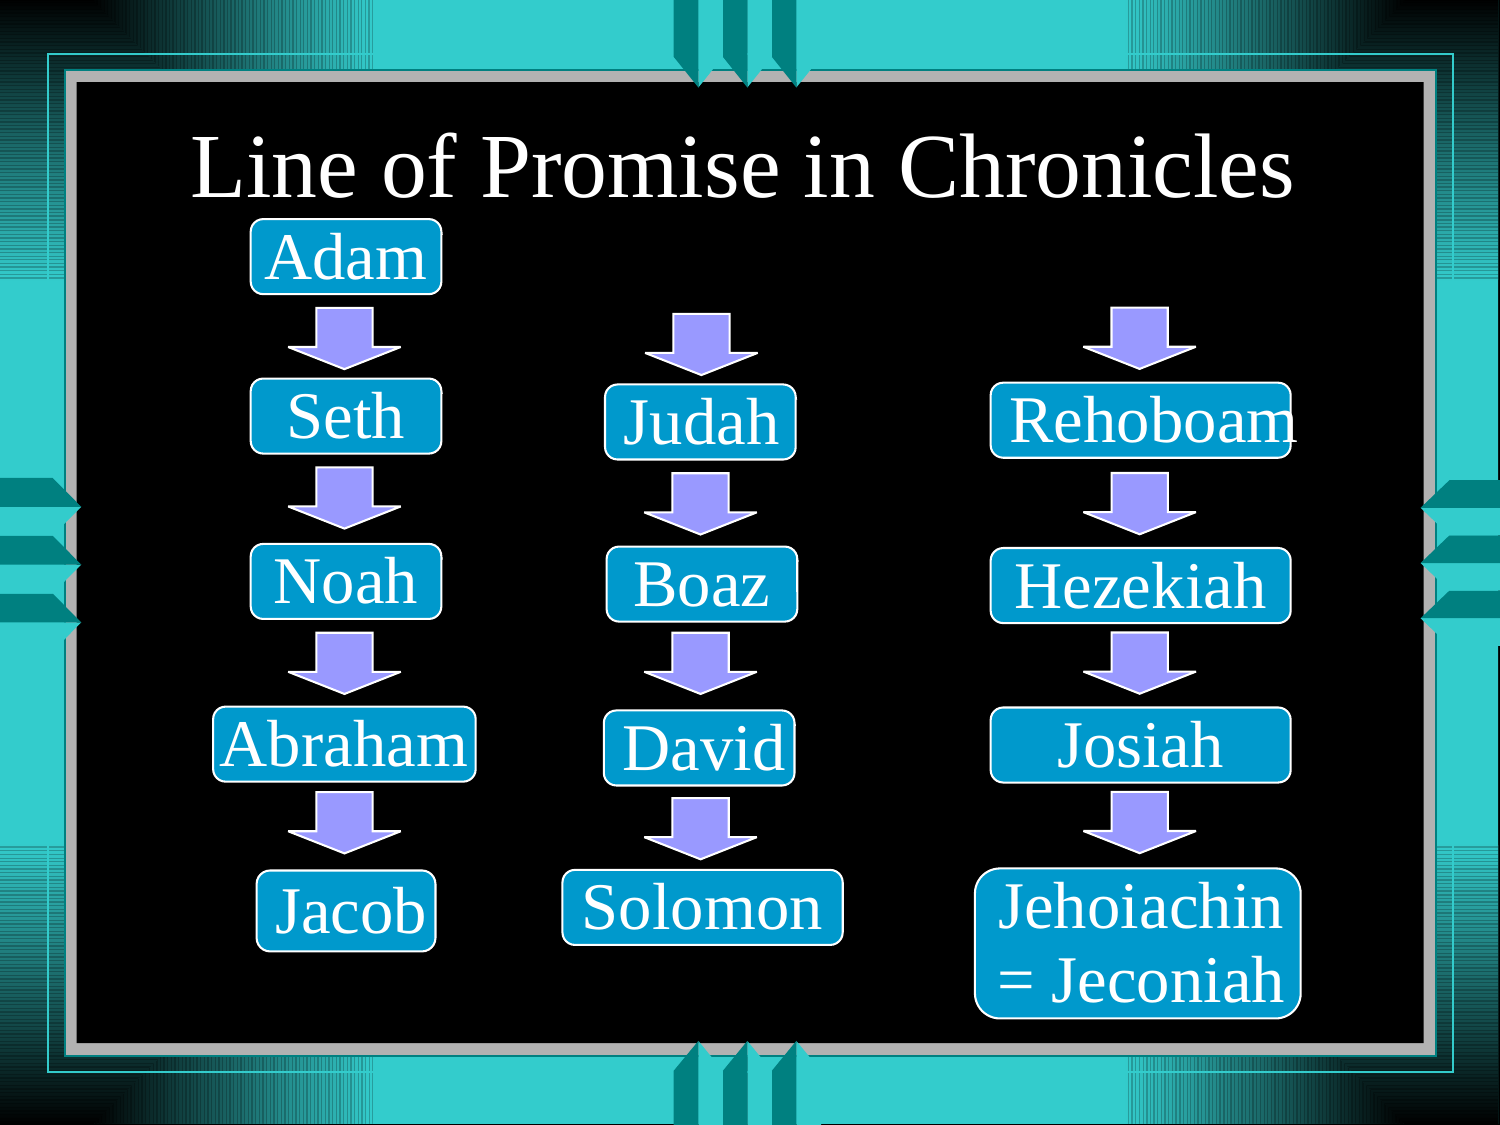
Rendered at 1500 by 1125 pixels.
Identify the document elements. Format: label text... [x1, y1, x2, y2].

text_box Adam [250, 219, 442, 295]
text_box [1083, 307, 1196, 369]
text_box [1083, 791, 1196, 854]
text_box [644, 632, 757, 694]
text_box Jacob [256, 870, 436, 952]
text_box [288, 632, 401, 694]
text_box Josiah [990, 707, 1291, 783]
text_box Jehoiachin = Jeconiah [974, 868, 1301, 1019]
text_box Judah [605, 384, 796, 460]
text_box [645, 313, 758, 376]
text_box [288, 467, 401, 529]
title Line of Promise in Chronicles [99, 37, 1388, 225]
text_box [1083, 632, 1196, 694]
text_box [644, 473, 757, 535]
text_box Abraham [213, 706, 476, 782]
text_box [1083, 473, 1196, 535]
text_box [288, 792, 401, 854]
text_box Hezekiah [990, 548, 1291, 624]
text_box [644, 798, 757, 860]
text_box Boaz [606, 546, 798, 622]
text_box Seth [250, 378, 442, 454]
text_box [288, 307, 401, 370]
text_box Solomon [562, 869, 843, 945]
text_box Rehoboam [990, 382, 1291, 458]
text_box David [603, 710, 795, 786]
text_box Noah [250, 543, 442, 619]
